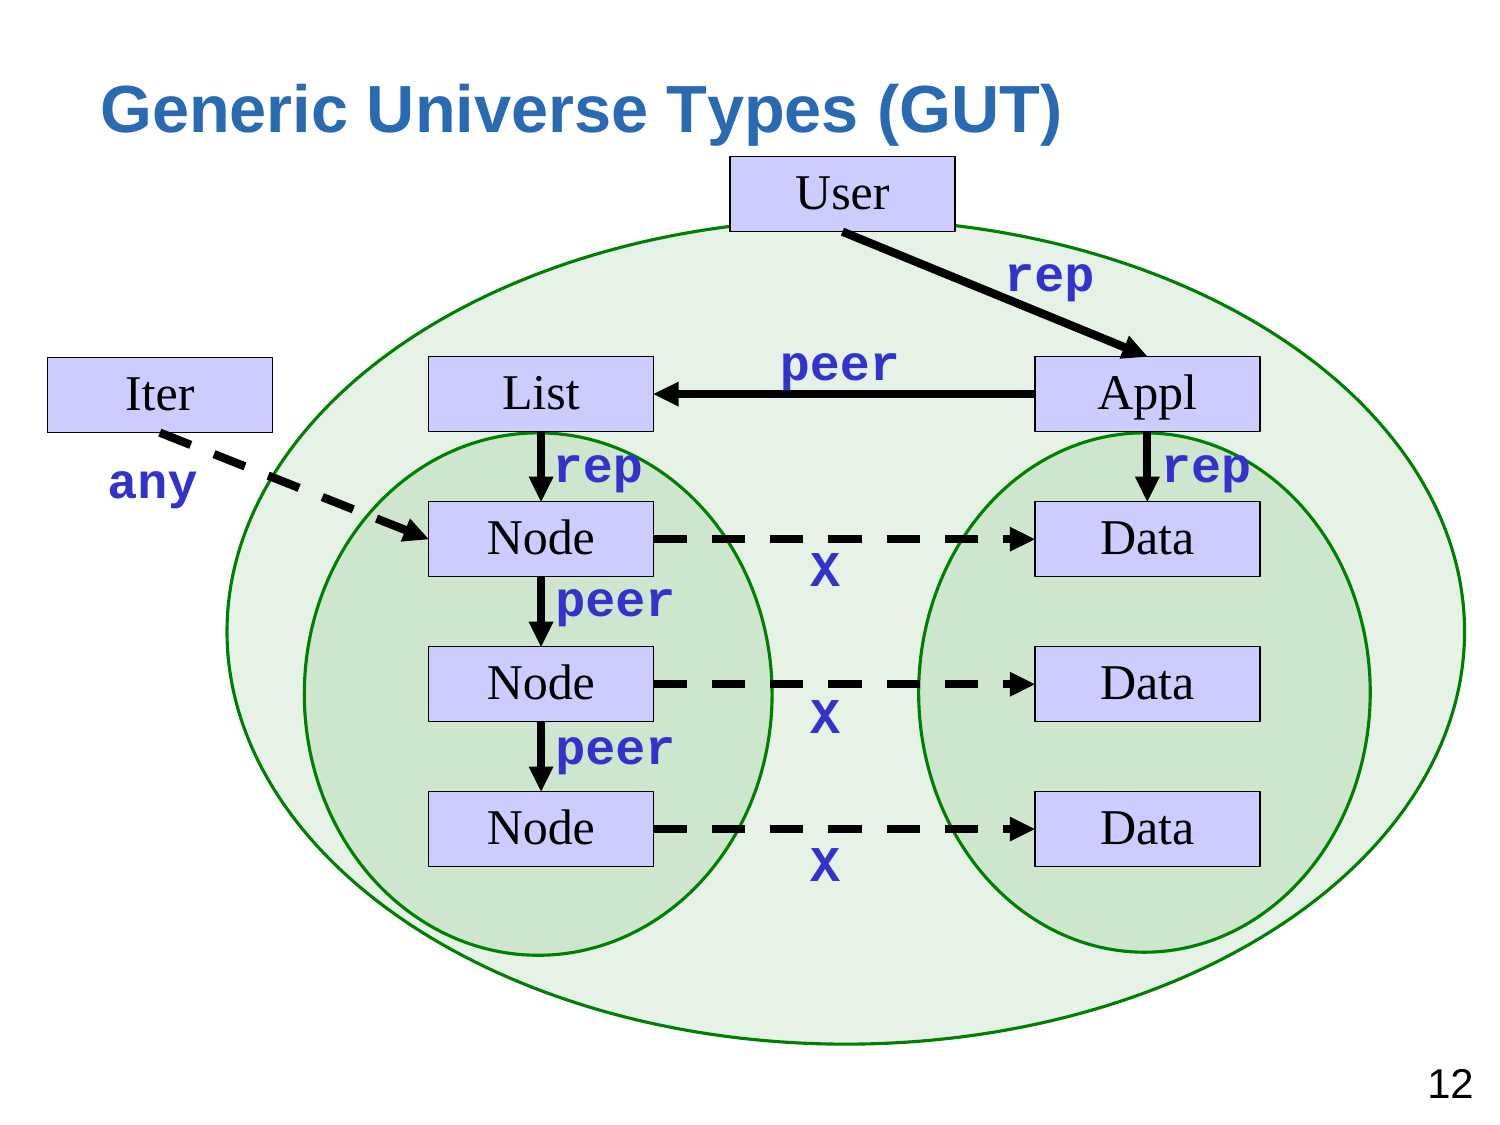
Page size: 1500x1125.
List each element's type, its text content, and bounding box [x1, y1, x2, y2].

text_box Appl [1034, 356, 1260, 432]
text_box Iter [47, 357, 273, 433]
text_box X [795, 831, 865, 892]
text_box Node [428, 501, 654, 577]
text_box X [795, 536, 865, 597]
text_box peer [765, 330, 918, 391]
text_box peer [540, 566, 694, 627]
title Generic Universe Types (GUT) [85, 63, 1407, 155]
text_box Node [428, 646, 654, 722]
text_box [857, 225, 1045, 286]
text_box List [428, 356, 654, 432]
text_box Data [1034, 646, 1260, 722]
text_box Data [1034, 501, 1260, 577]
text_box X [795, 683, 865, 744]
text_box [227, 226, 1465, 1045]
text_box [545, 432, 552, 476]
text_box rep [1161, 432, 1288, 493]
text_box Node [428, 791, 654, 867]
text_box rep [989, 241, 1117, 302]
text_box any [92, 448, 217, 509]
text_box User [729, 156, 955, 232]
text_box rep [552, 432, 680, 493]
text_box peer [540, 714, 694, 775]
text_box Data [1034, 791, 1260, 867]
